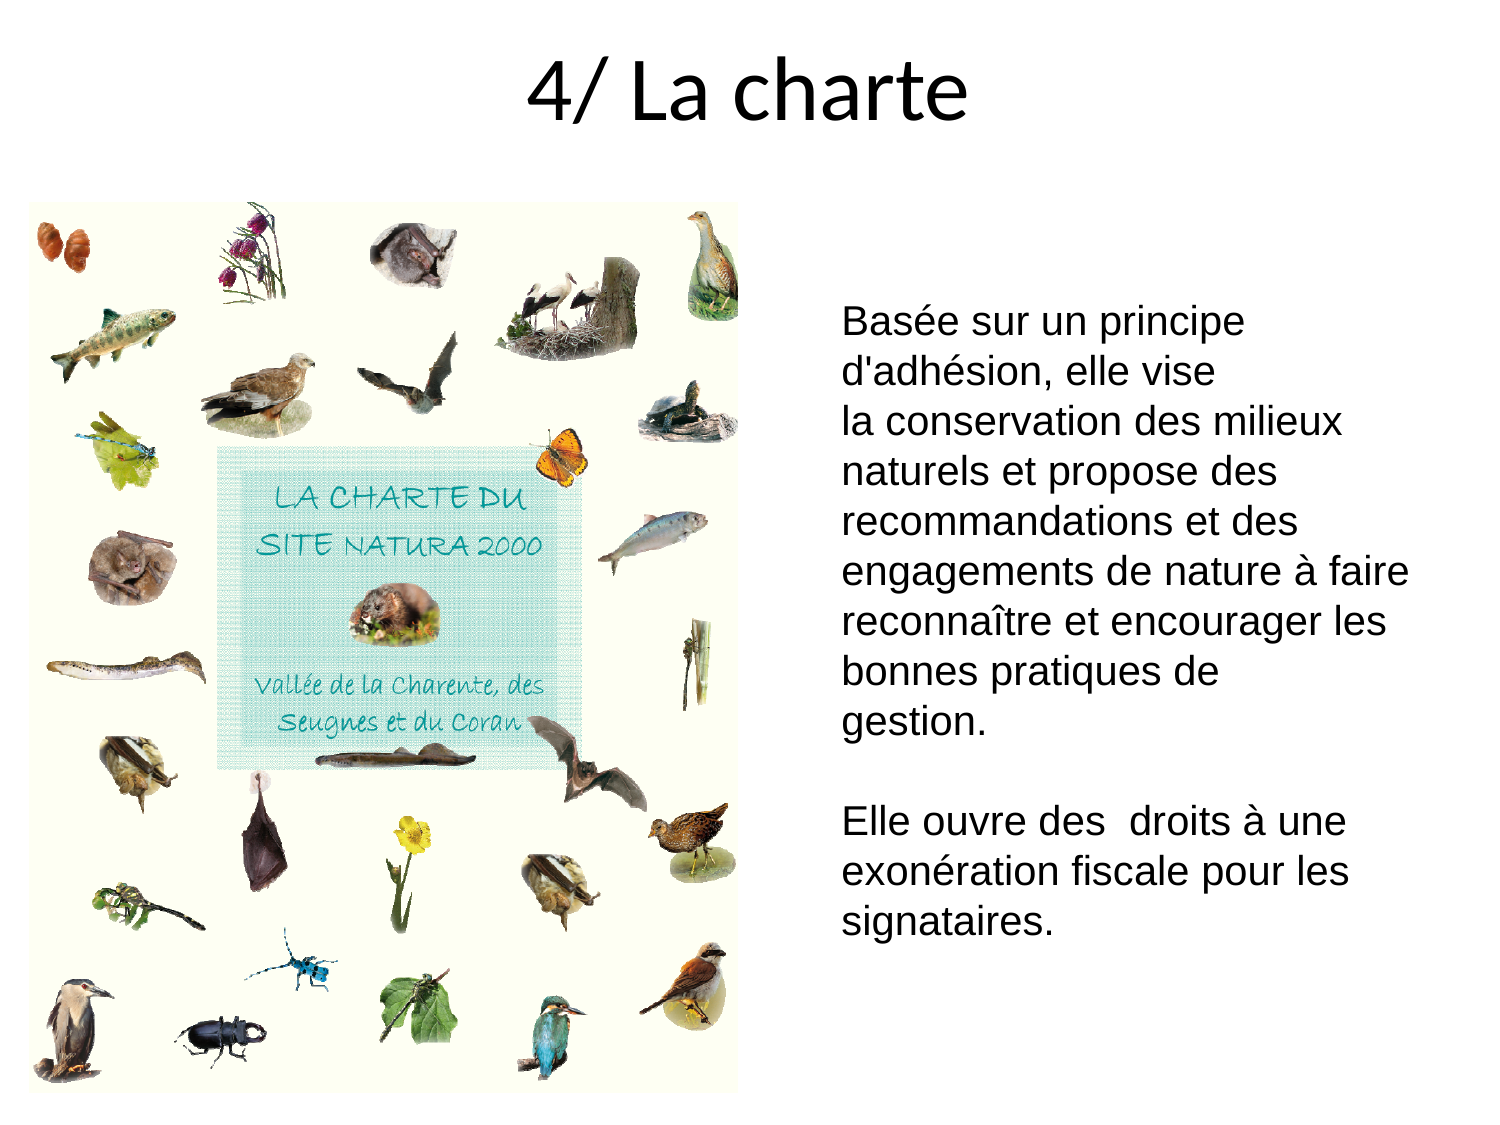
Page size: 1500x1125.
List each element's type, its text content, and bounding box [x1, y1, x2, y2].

title 4/ La charte [75, 21, 1423, 257]
picture [29, 202, 738, 1093]
text_box Basée sur un principe d'adhésion, elle vise la conservation des milieux naturels et propose des recommandations et des engagements de nature à faire reconnaître et encourager les bonnes pratiques de gestion. Elle ouvre des droits à une exonération fiscale pour les signataires. [826, 236, 1477, 827]
